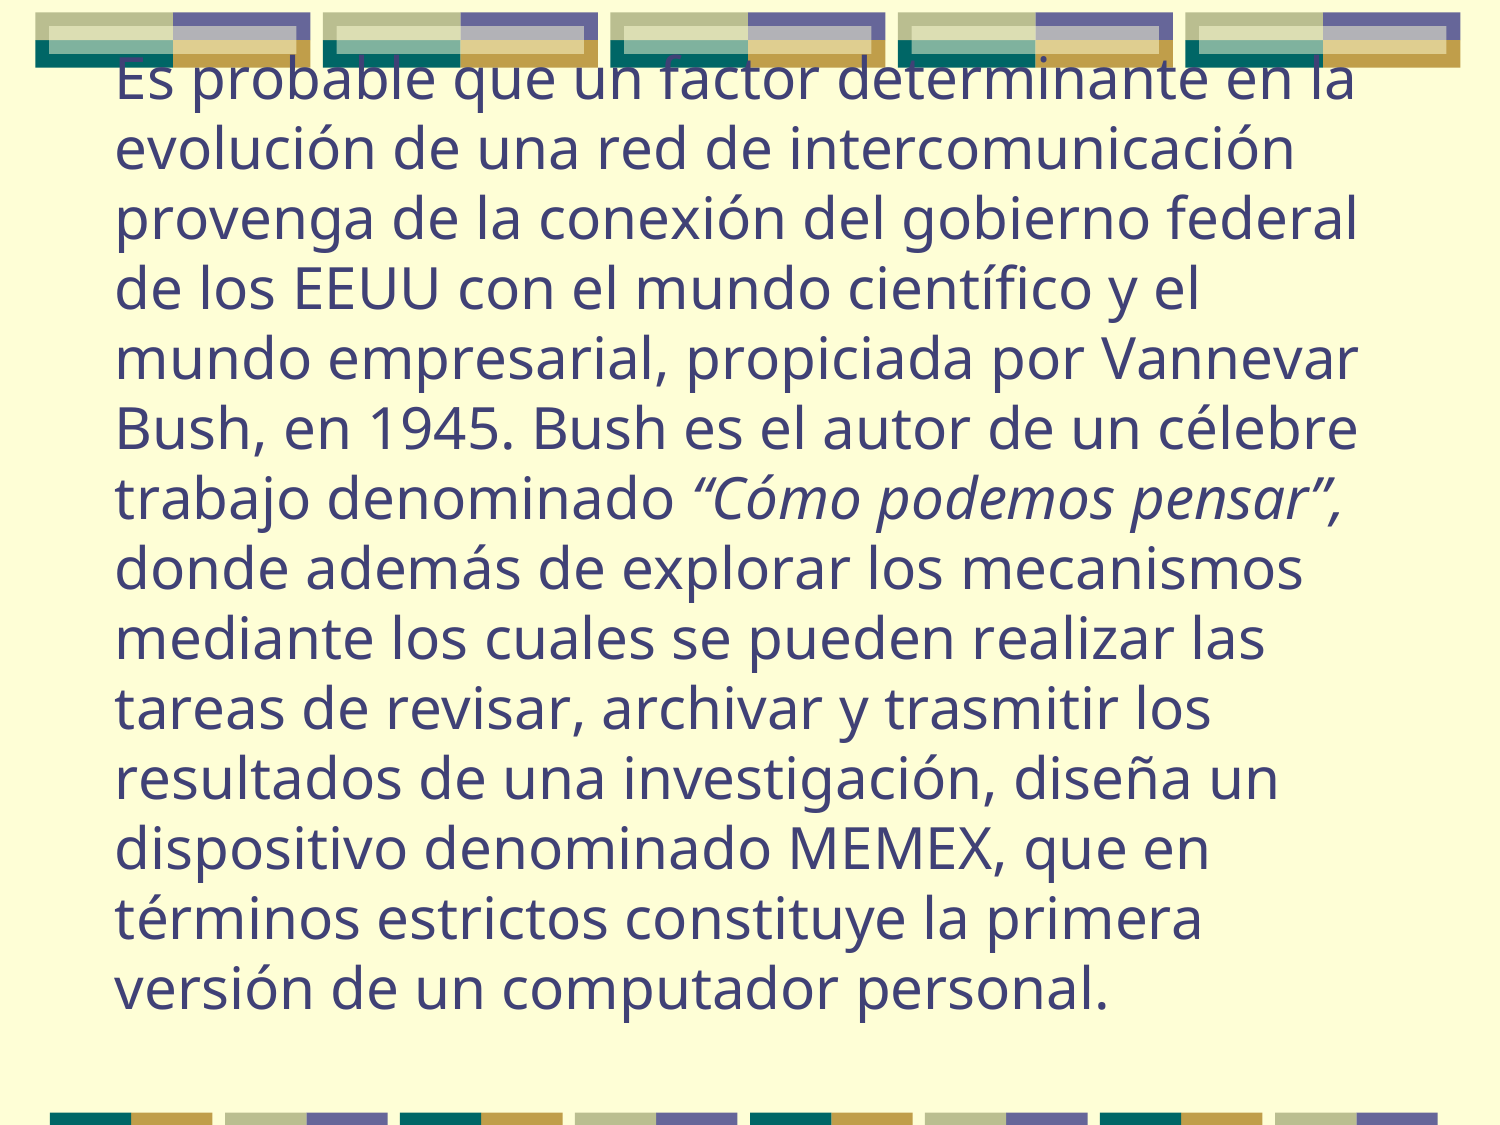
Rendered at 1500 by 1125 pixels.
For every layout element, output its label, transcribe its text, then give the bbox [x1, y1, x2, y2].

title Es probable que un factor determinante en la evolución de una red de intercomunicación provenga de la conexión del gobierno federal de los EEUU con el mundo científico y el mundo empresarial, propiciada por Vannevar Bush, en 1945. Bush es el autor de un célebre trabajo denominado “Cómo podemos pensar”, donde además de explorar los mecanismos mediante los cuales se pueden realizar las tareas de revisar, archivar y trasmitir los resultados de una investigación, diseña un dispositivo denominado MEMEX, que en términos estrictos constituye la primera versión de un computador personal. [99, 437, 1375, 625]
